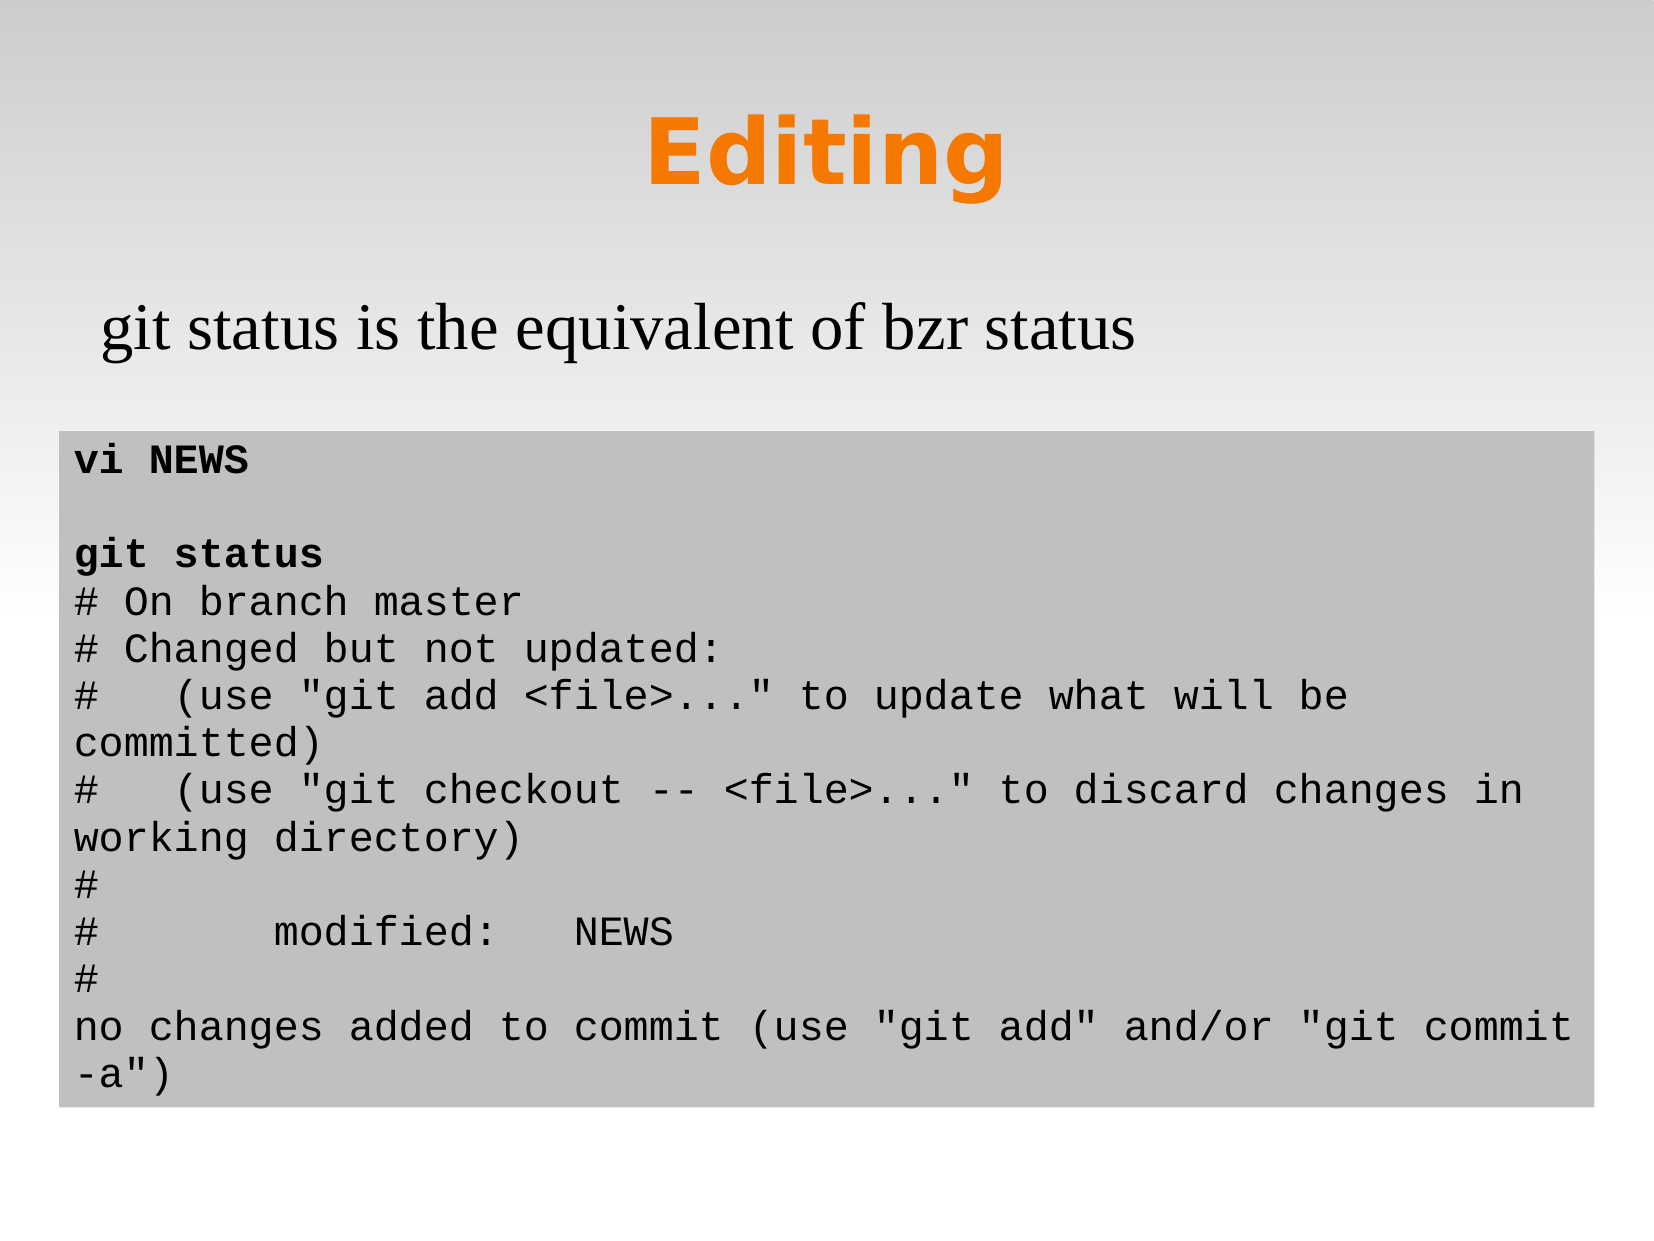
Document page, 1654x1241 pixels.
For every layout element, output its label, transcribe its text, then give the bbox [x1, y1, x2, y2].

list git status is the equivalent of bzr status [82, 290, 1571, 414]
text_box vi NEWS git status # On branch master # Changed but not updated: # (use "git add <file>..." to update what will be committed) # (use "git checkout -- <file>..." to discard changes in working directory) # # modified: NEWS # no changes added to commit (use "git add" and/or "git commit -a") [59, 431, 1595, 1108]
title Editing [82, 56, 1571, 250]
